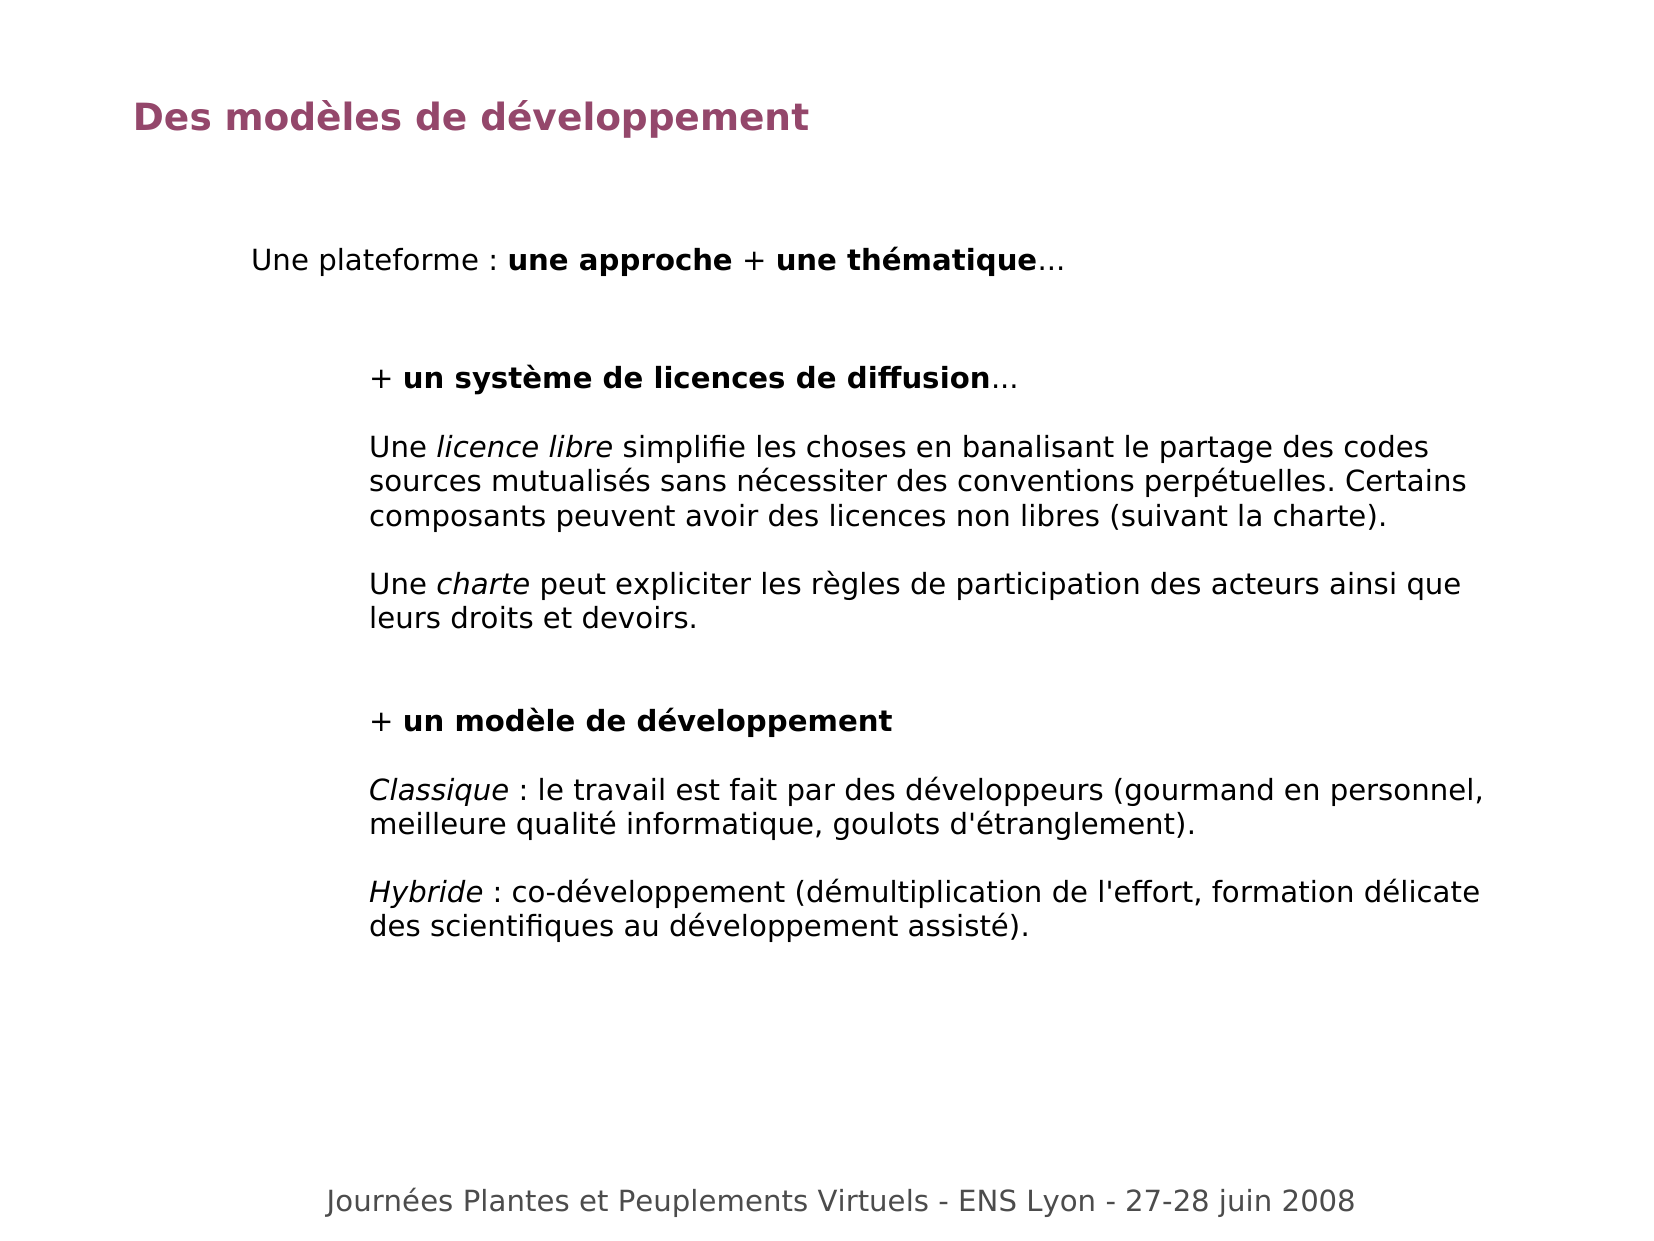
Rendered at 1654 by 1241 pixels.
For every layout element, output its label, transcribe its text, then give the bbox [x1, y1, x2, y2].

text_box Une plateforme : une approche + une thématique... [236, 236, 1418, 286]
text_box + un système de licences de diffusion... Une licence libre simplifie les choses en banalisant le partage des codes sources mutualisés sans nécessiter des conventions perpétuelles. Certains composants peuvent avoir des licences non libres (suivant la charte). Une charte peut expliciter les règles de participation des acteurs ainsi que leurs droits et devoirs. + un modèle de développement Classique : le travail est fait par des développeurs (gourmand en personnel, meilleure qualité informatique, goulots d'étranglement). Hybride : co-développement (démultiplication de l'effort, formation délicate des scientifiques au développement assisté). [354, 354, 1536, 952]
text_box Journées Plantes et Peuplements Virtuels - ENS Lyon - 27-28 juin 2008 [177, 1176, 1506, 1226]
text_box Des modèles de développement [118, 88, 1034, 147]
